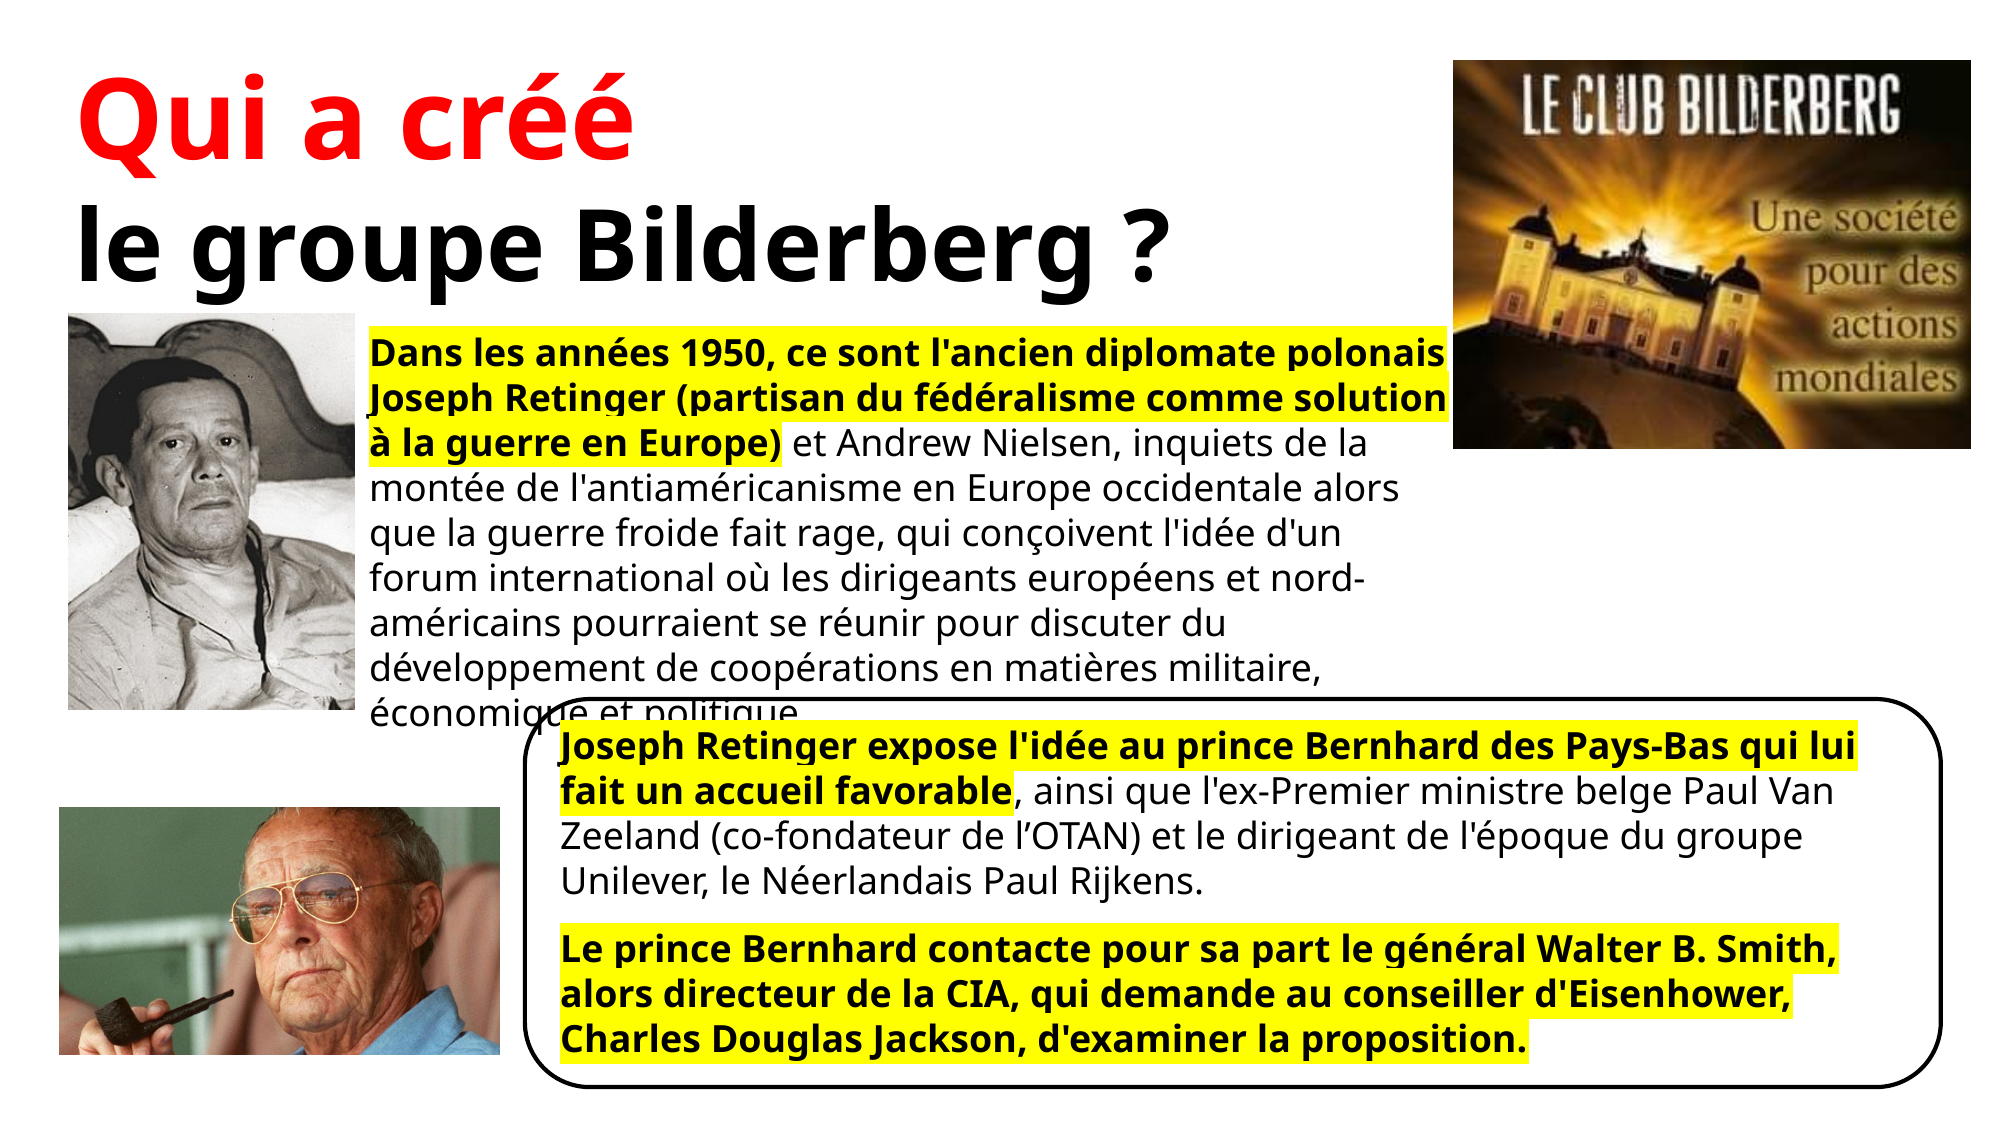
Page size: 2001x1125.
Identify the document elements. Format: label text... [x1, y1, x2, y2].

text_box Joseph Retinger expose l'idée au prince Bernhard des Pays-Bas qui lui fait un accueil favorable, ainsi que l'ex-Premier ministre belge Paul Van Zeeland (co-fondateur de l’OTAN) et le dirigeant de l'époque du groupe Unilever, le Néerlandais Paul Rijkens. Le prince Bernhard contacte pour sa part le général Walter B. Smith, alors directeur de la CIA, qui demande au conseiller d'Eisenhower, Charles Douglas Jackson, d'examiner la proposition. [545, 715, 1938, 1071]
picture [59, 807, 500, 1056]
text_box Qui a créé le groupe Bilderberg ? [59, 39, 1941, 312]
text_box Dans les années 1950, ce sont l'ancien diplomate polonais Joseph Retinger (partisan du fédéralisme comme solution à la guerre en Europe) et Andrew Nielsen, inquiets de la montée de l'antiaméricanisme en Europe occidentale alors que la guerre froide fait rage, qui conçoivent l'idée d'un forum international où les dirigeants européens et nord-américains pourraient se réunir pour discuter du développement de coopérations en matières militaire, économique et politique. [355, 321, 1471, 700]
picture [1453, 60, 1971, 449]
picture [68, 313, 355, 710]
